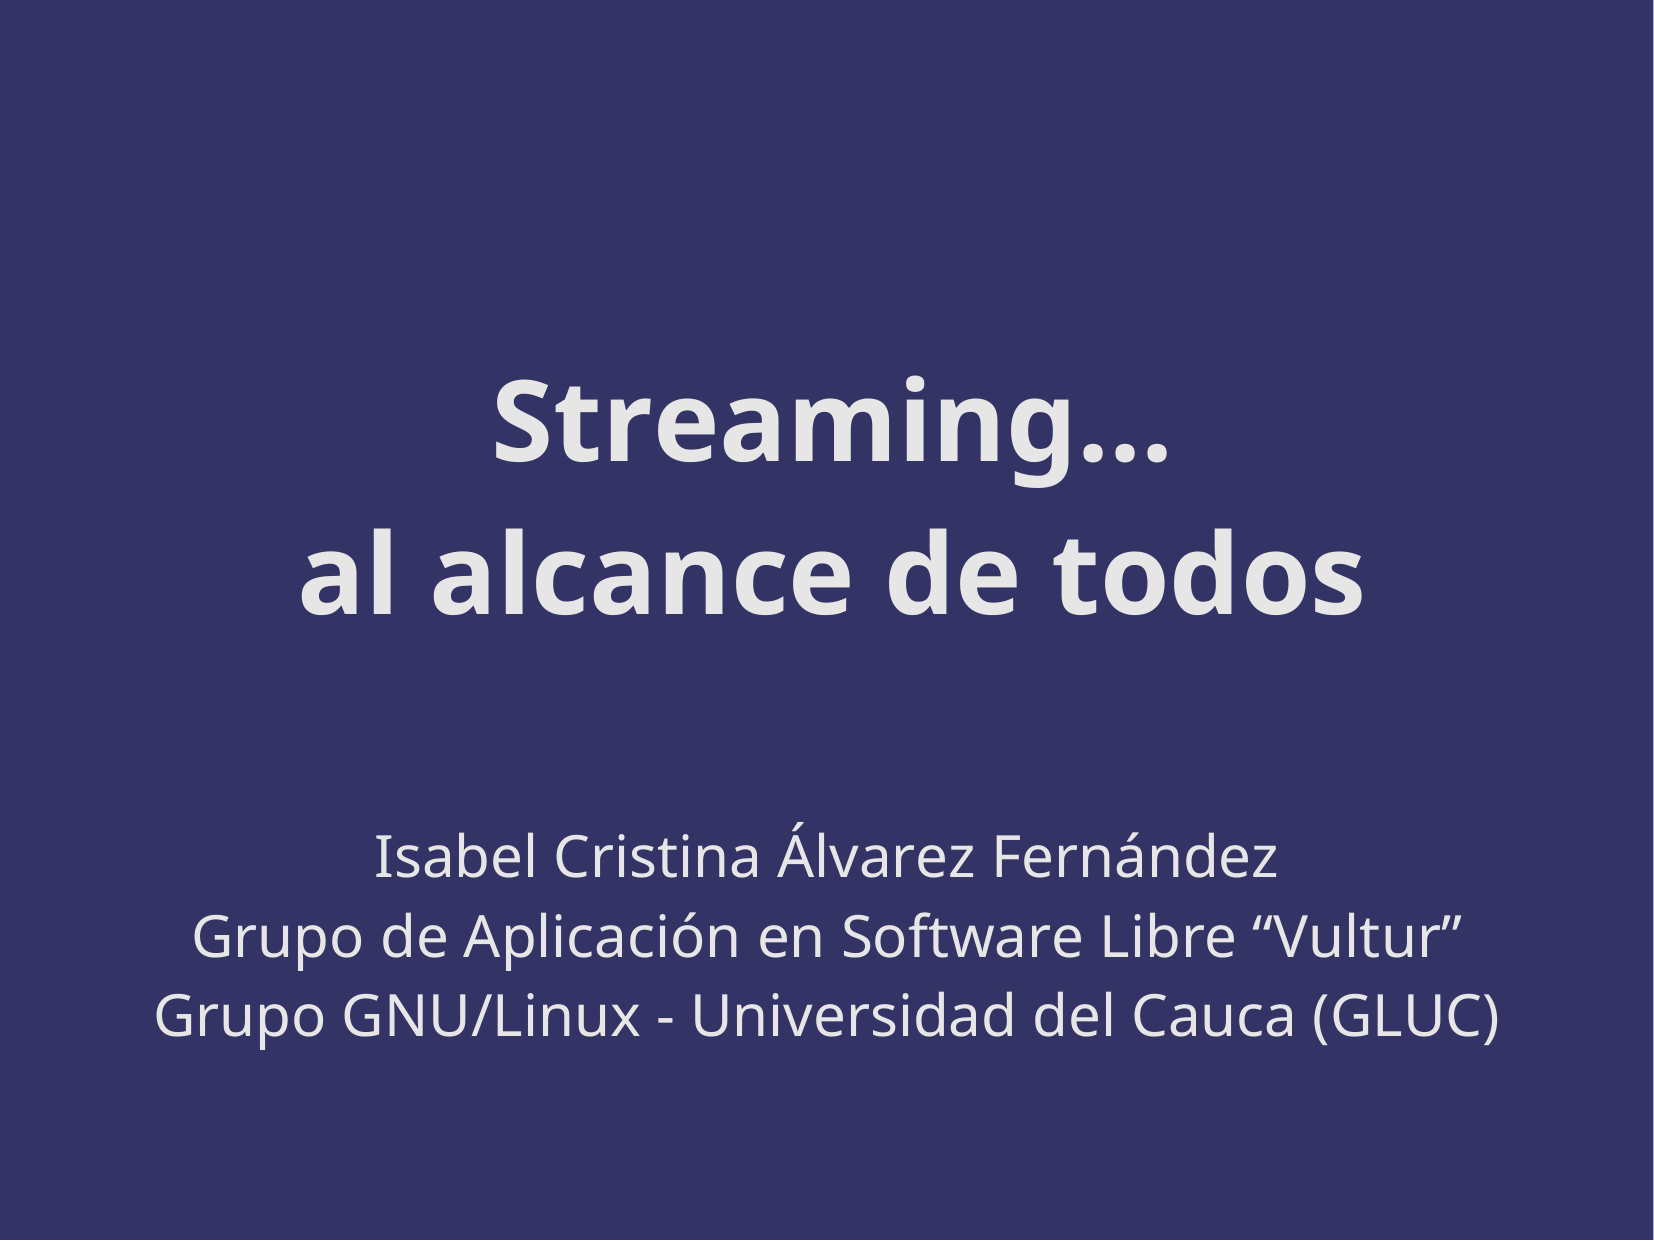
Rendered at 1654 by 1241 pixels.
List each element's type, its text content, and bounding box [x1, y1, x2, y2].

subtitle Isabel Cristina Álvarez Fernández Grupo de Aplicación en Software Libre “Vultur” Grupo GNU/Linux - Universidad del Cauca (GLUC) [82, 767, 1571, 1102]
title Streaming... al alcance de todos [88, 363, 1577, 626]
text_box [1210, 974, 1625, 1211]
